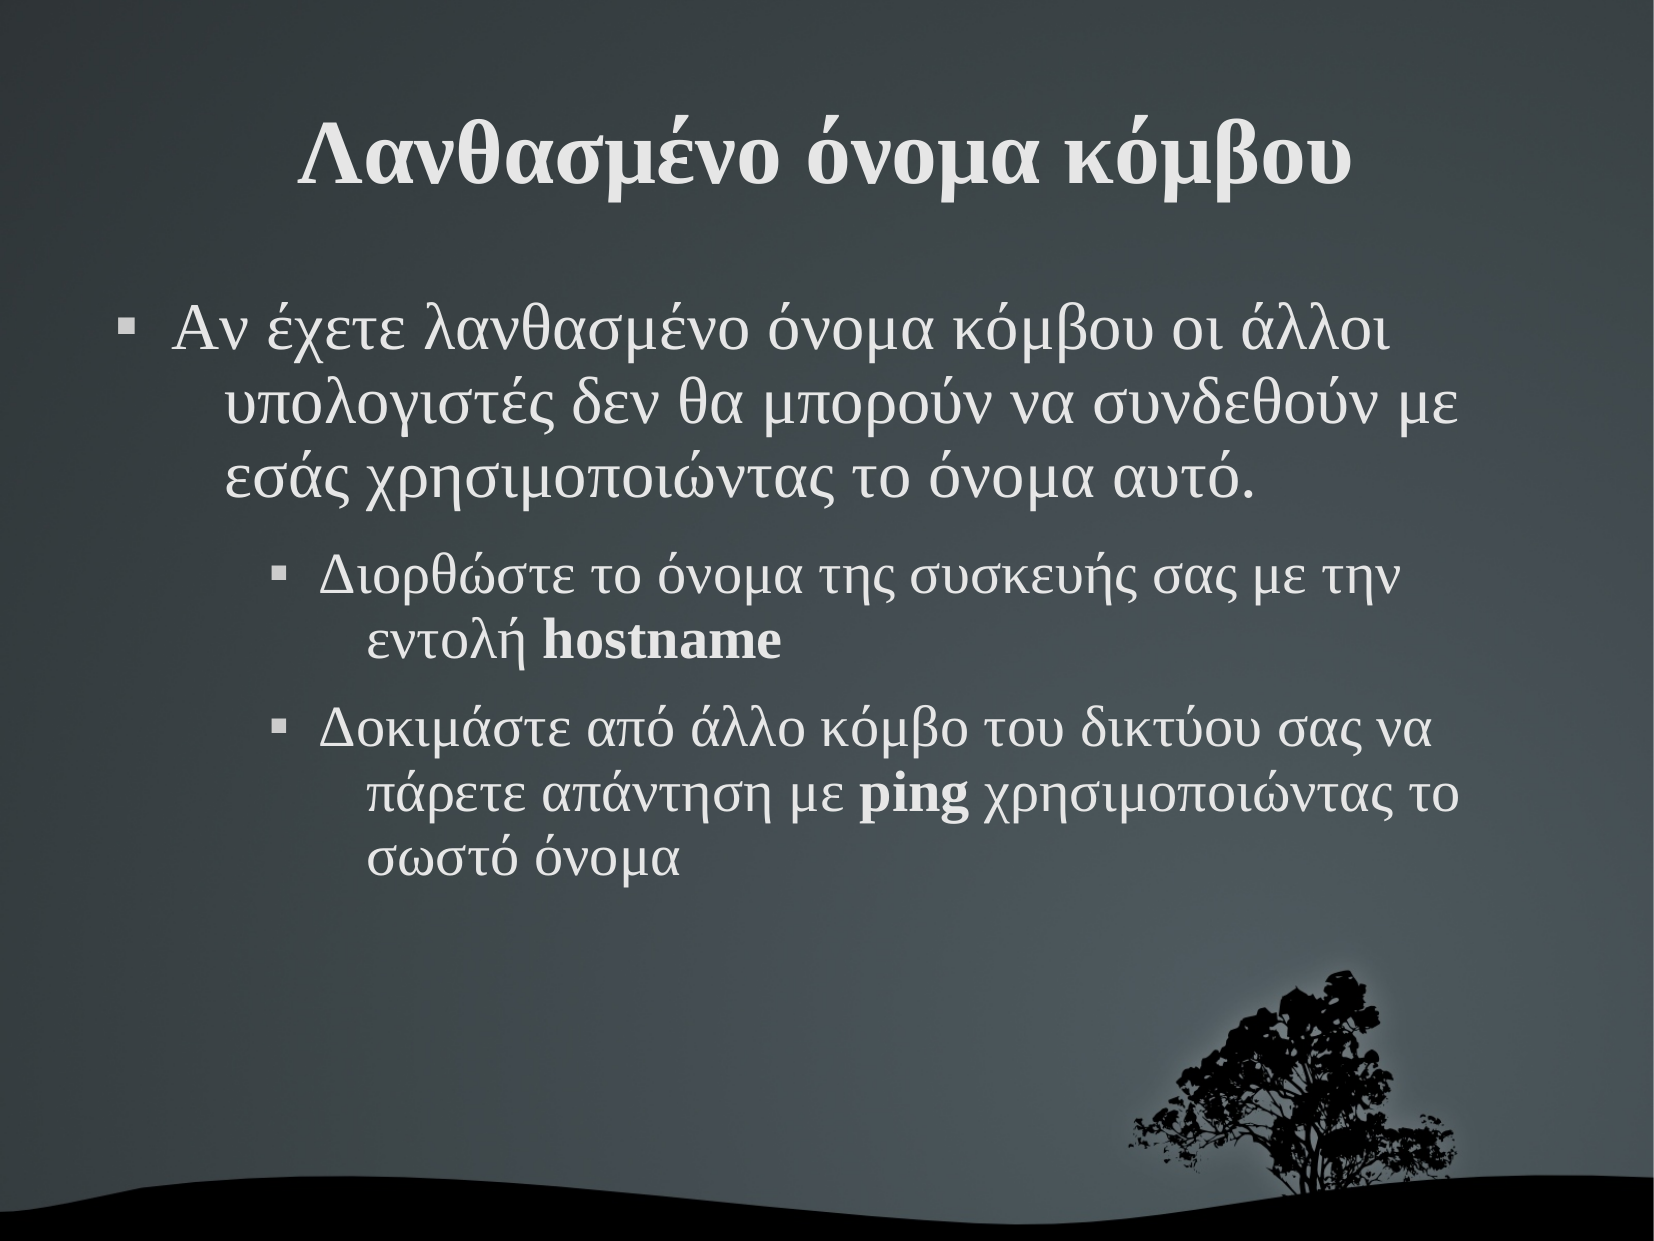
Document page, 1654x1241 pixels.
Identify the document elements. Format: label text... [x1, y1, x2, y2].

title Λανθασμένο όνομα κόμβου [82, 49, 1571, 257]
list Αν έχετε λανθασμένο όνομα κόμβου οι άλλοι υπολογιστές δεν θα μπορούν να συνδεθούν με εσάς χρησιμοποιώντας το όνομα αυτό. Διορθώστε το όνομα της συσκευής σας με την εντολή hostname Δοκιμάστε από άλλο κόμβο του δικτύου σας να πάρετε απάντηση με ping χρησιμοποιώντας το σωστό όνομα [82, 290, 1571, 1109]
picture [0, 0, 1654, 1241]
